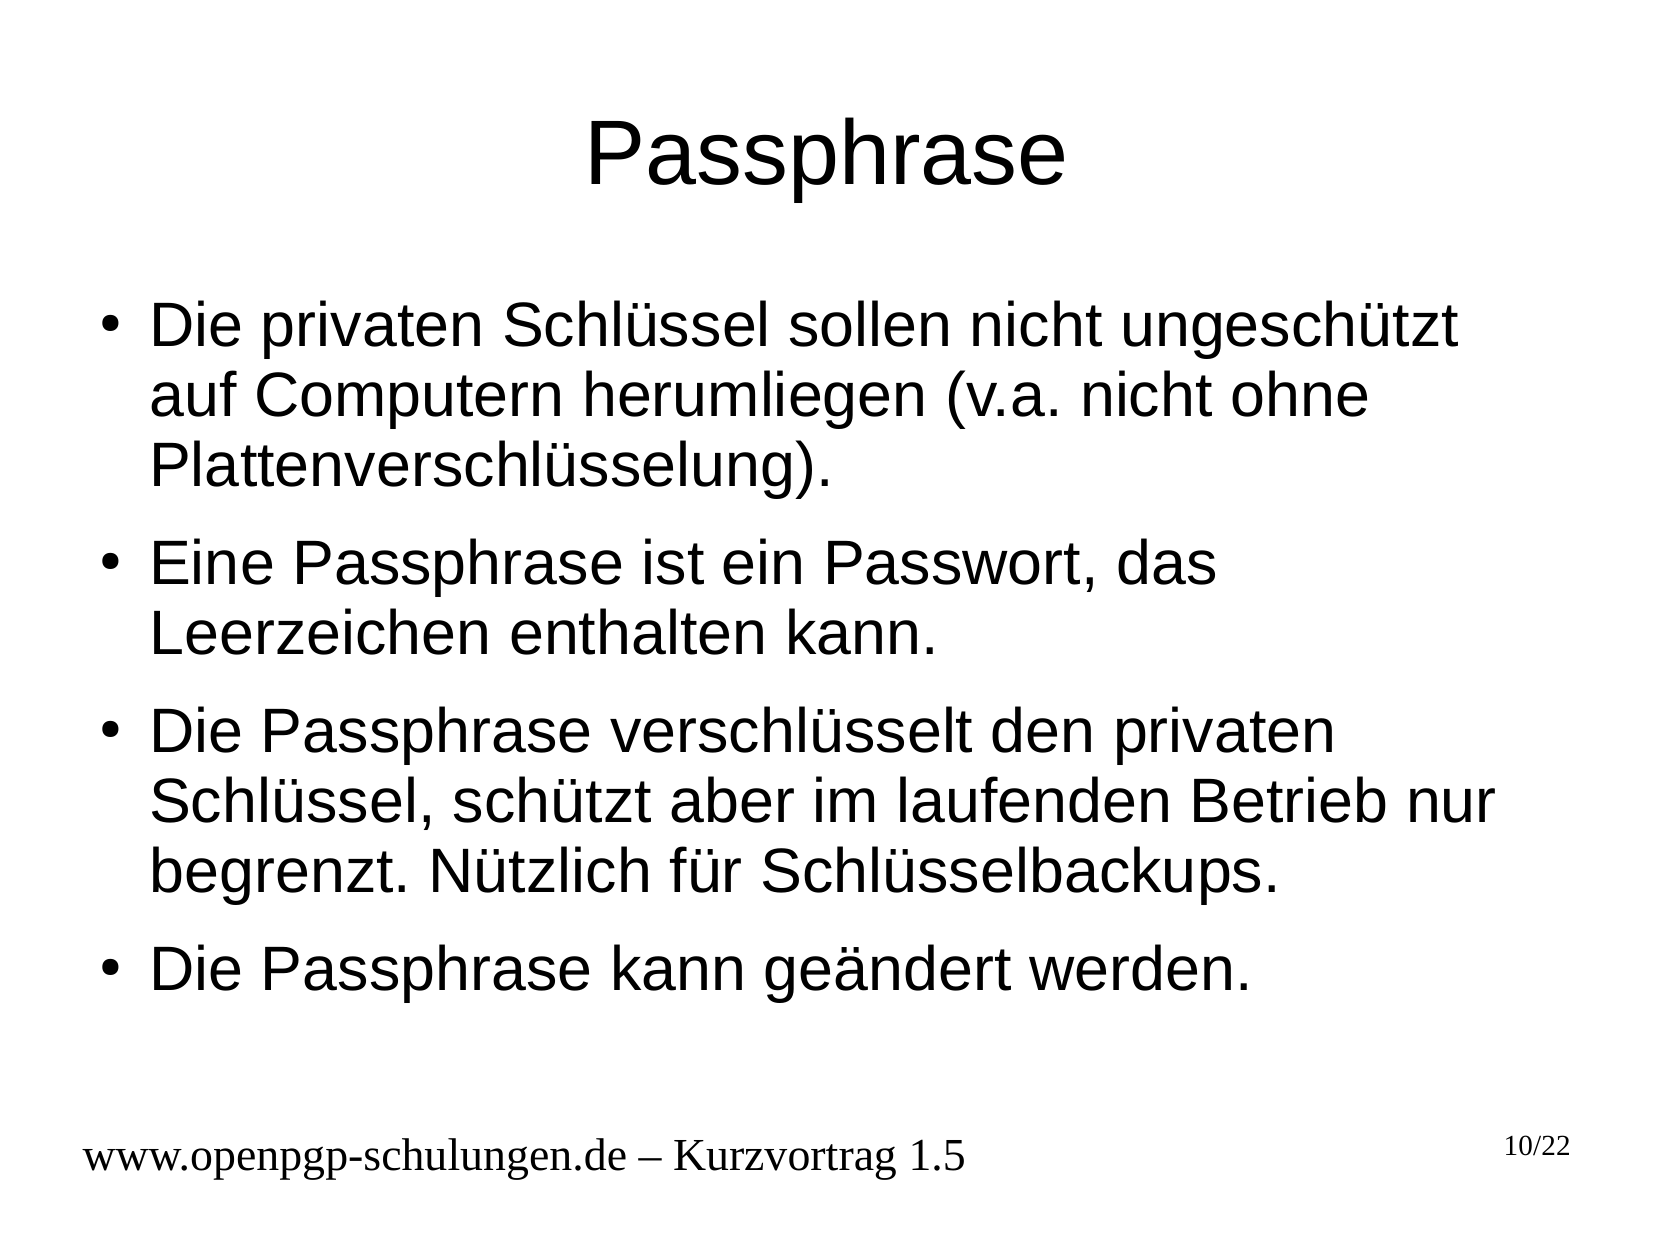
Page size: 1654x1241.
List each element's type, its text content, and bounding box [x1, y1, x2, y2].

title Passphrase [82, 49, 1571, 257]
list Die privaten Schlüssel sollen nicht ungeschützt auf Computern herumliegen (v.a. nicht ohne Plattenverschlüsselung). Eine Passphrase ist ein Passwort, das Leerzeichen enthalten kann. Die Passphrase verschlüsselt den privaten Schlüssel, schützt aber im laufenden Betrieb nur begrenzt. Nützlich für Schlüsselbackups. Die Passphrase kann geändert werden. [82, 290, 1538, 1010]
